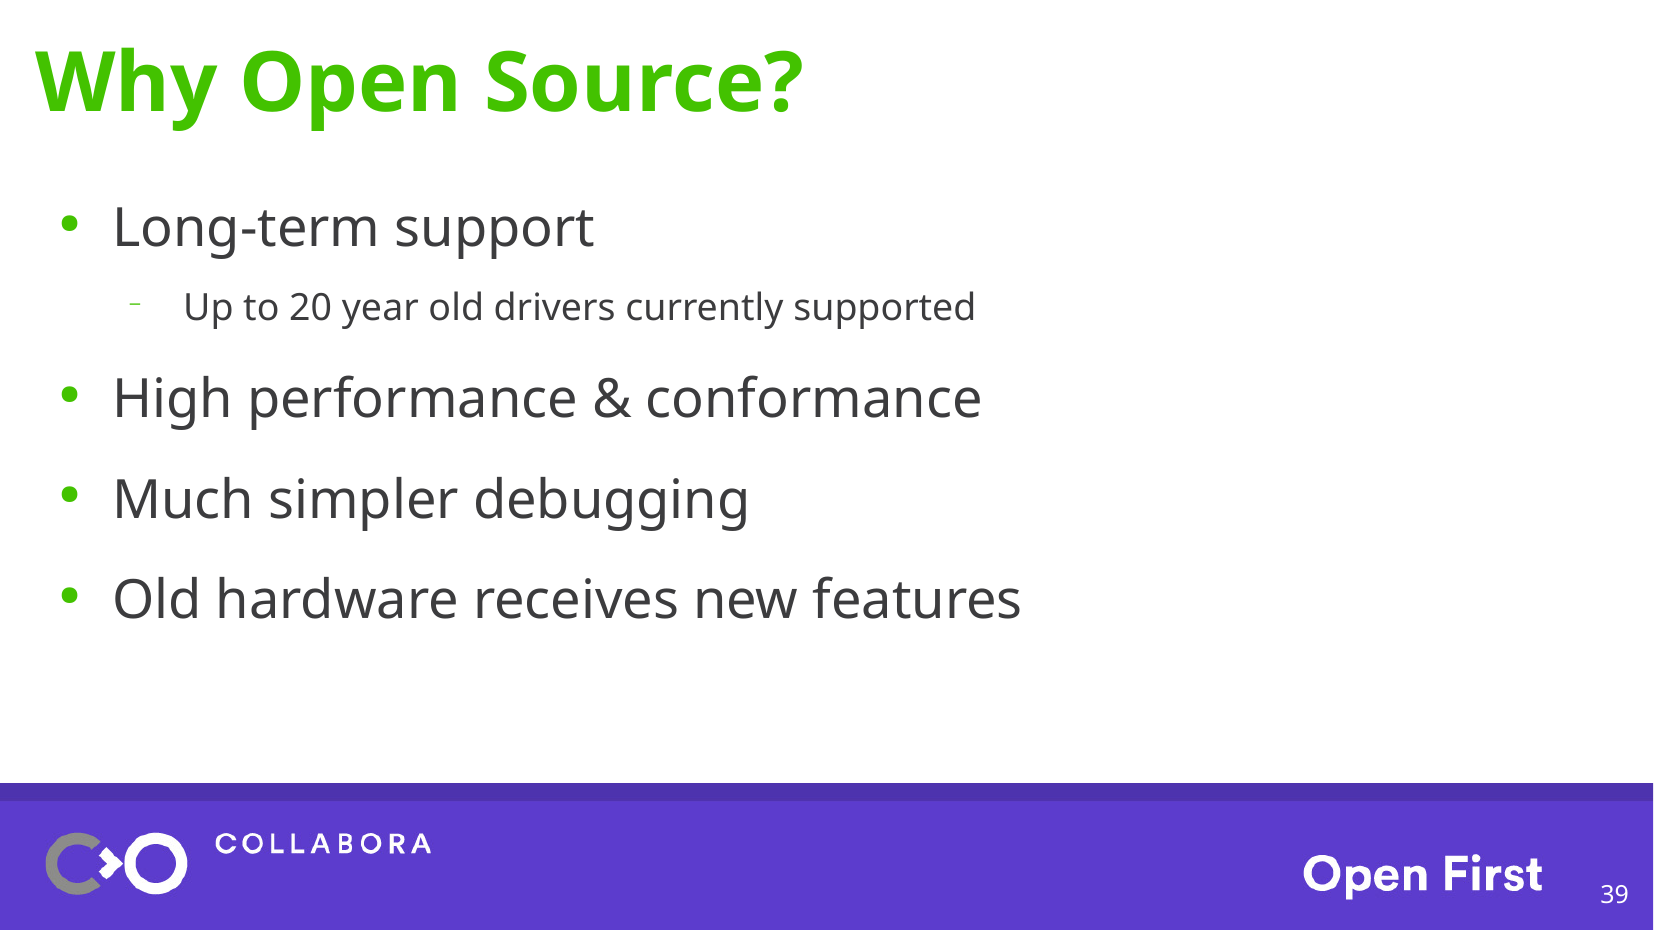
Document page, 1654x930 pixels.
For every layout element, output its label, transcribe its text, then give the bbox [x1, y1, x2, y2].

list Long-term support Up to 20 year old drivers currently supported High performance & conformance Much simpler debugging Old hardware receives new features [41, 160, 1613, 804]
title Why Open Source? [35, 28, 1608, 192]
picture [0, 0, 1654, 930]
